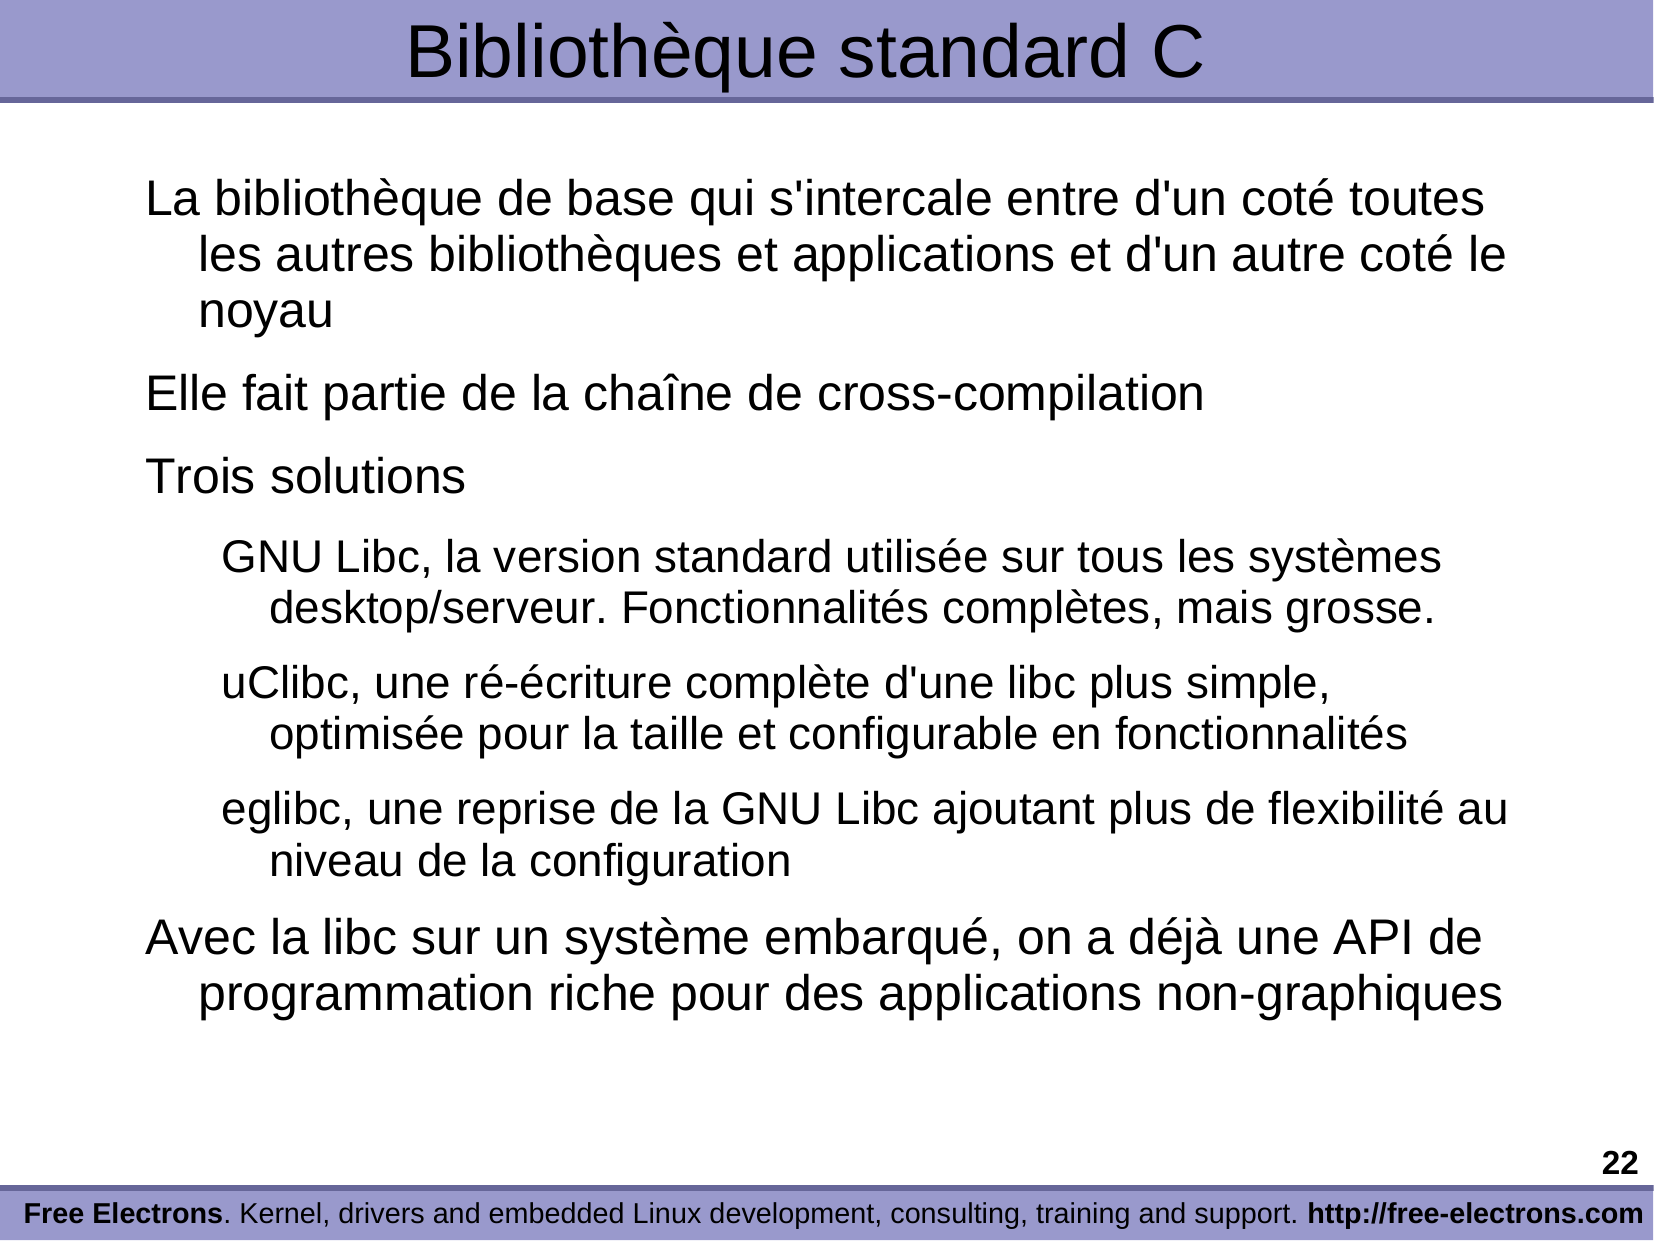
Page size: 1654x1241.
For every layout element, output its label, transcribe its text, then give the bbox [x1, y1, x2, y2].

list La bibliothèque de base qui s'intercale entre d'un coté toutes les autres bibliothèques et applications et d'un autre coté le noyau Elle fait partie de la chaîne de cross-compilation Trois solutions GNU Libc, la version standard utilisée sur tous les systèmes desktop/serveur. Fonctionnalités complètes, mais grosse. uClibc, une ré-écriture complète d'une libc plus simple, optimisée pour la taille et configurable en fonctionnalités eglibc, une reprise de la GNU Libc ajoutant plus de flexibilité au niveau de la configuration Avec la libc sur un système embarqué, on a déjà une API de programmation riche pour des applications non-graphiques [127, 170, 1540, 1100]
title Bibliothèque standard C [60, 4, 1551, 98]
